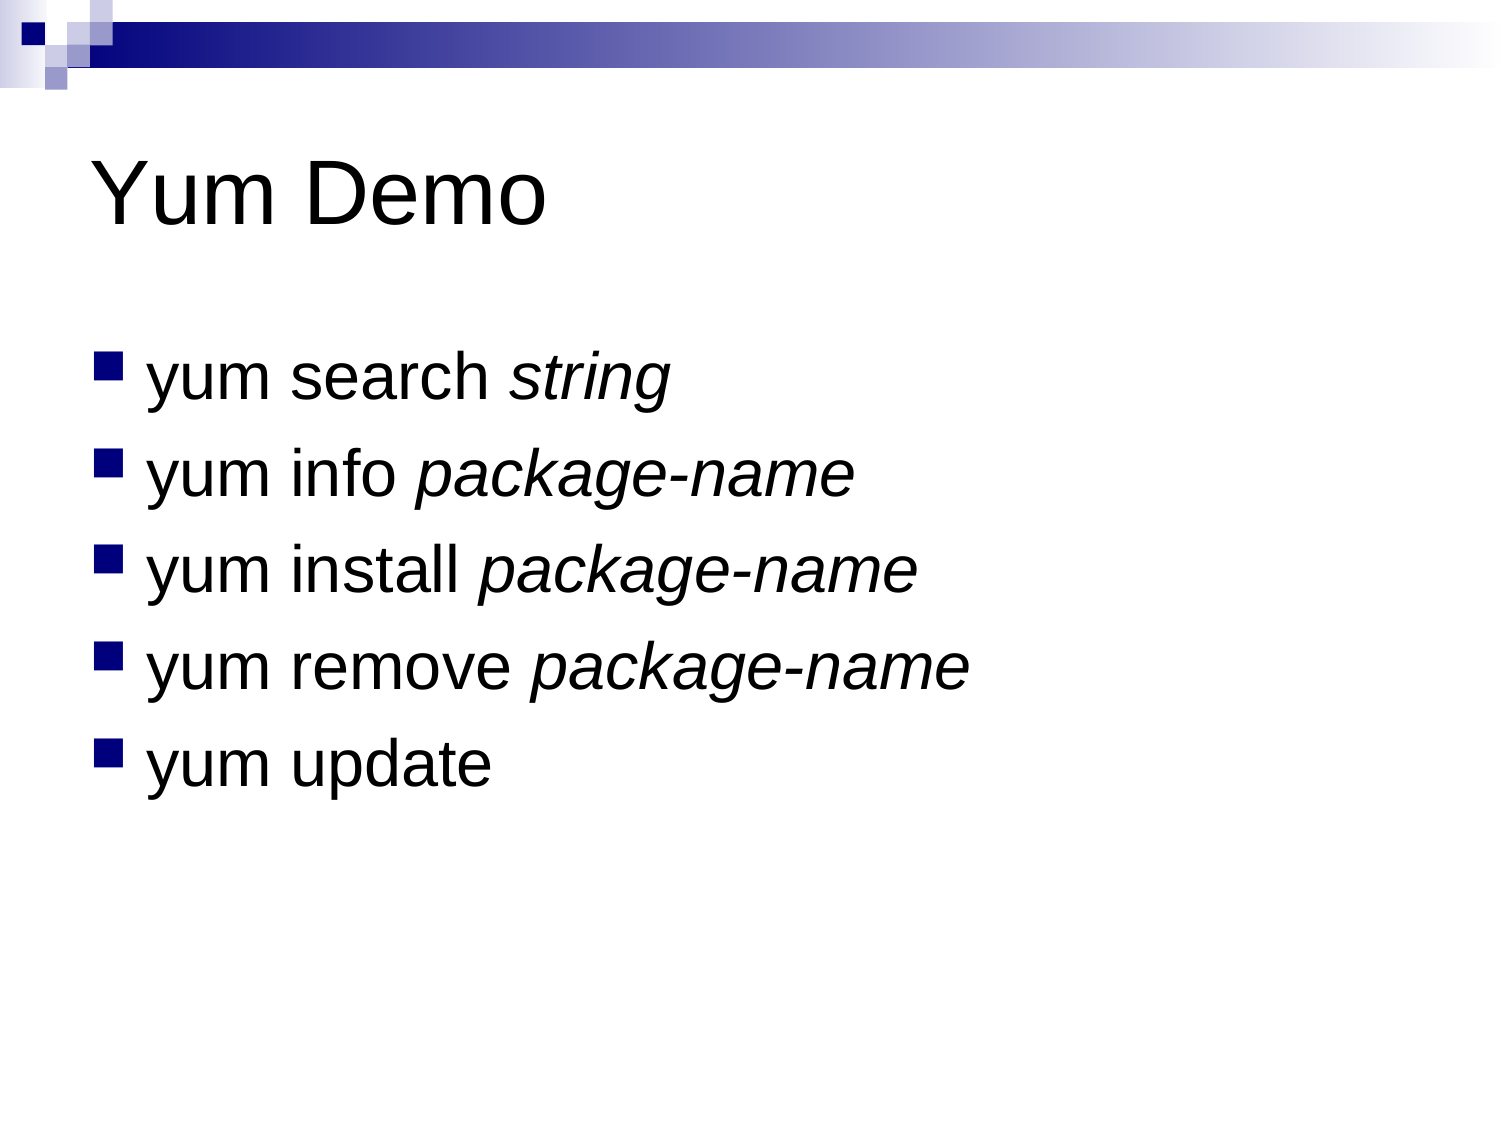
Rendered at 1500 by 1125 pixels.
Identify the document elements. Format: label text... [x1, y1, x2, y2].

title Yum Demo [75, 75, 1426, 301]
list yum search string yum info package-name yum install package-name yum remove package-name yum update [75, 324, 1426, 963]
